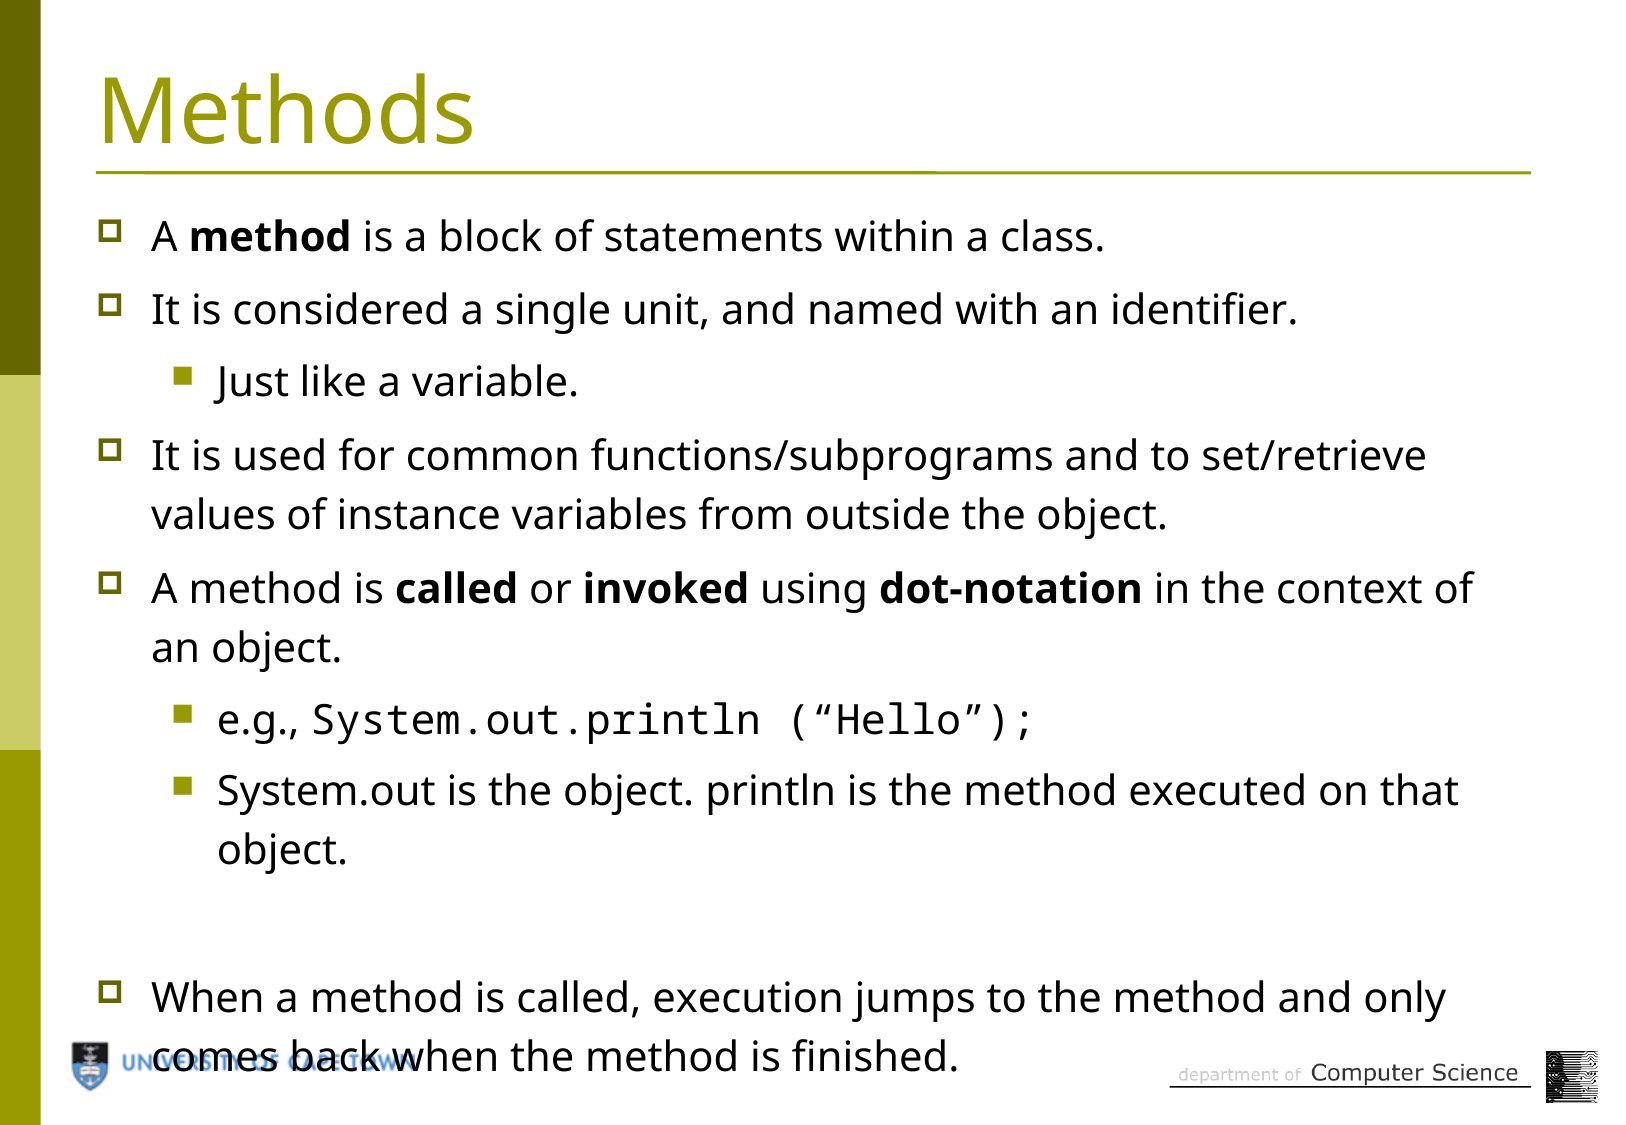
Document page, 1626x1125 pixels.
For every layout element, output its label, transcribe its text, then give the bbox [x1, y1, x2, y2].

picture [1169, 1043, 1532, 1091]
picture [1546, 1051, 1598, 1103]
list A method is a block of statements within a class. It is considered a single unit, and named with an identifier. Just like a variable. It is used for common functions/subprograms and to set/retrieve values of instance variables from outside the object. A method is called or invoked using dot-notation in the context of an object. e.g., System.out.println (“Hello”); System.out is the object. println is the method executed on that object. When a method is called, execution jumps to the method and only comes back when the method is finished. [81, 196, 1543, 1021]
picture [61, 1024, 415, 1103]
title Methods [81, 14, 1543, 172]
